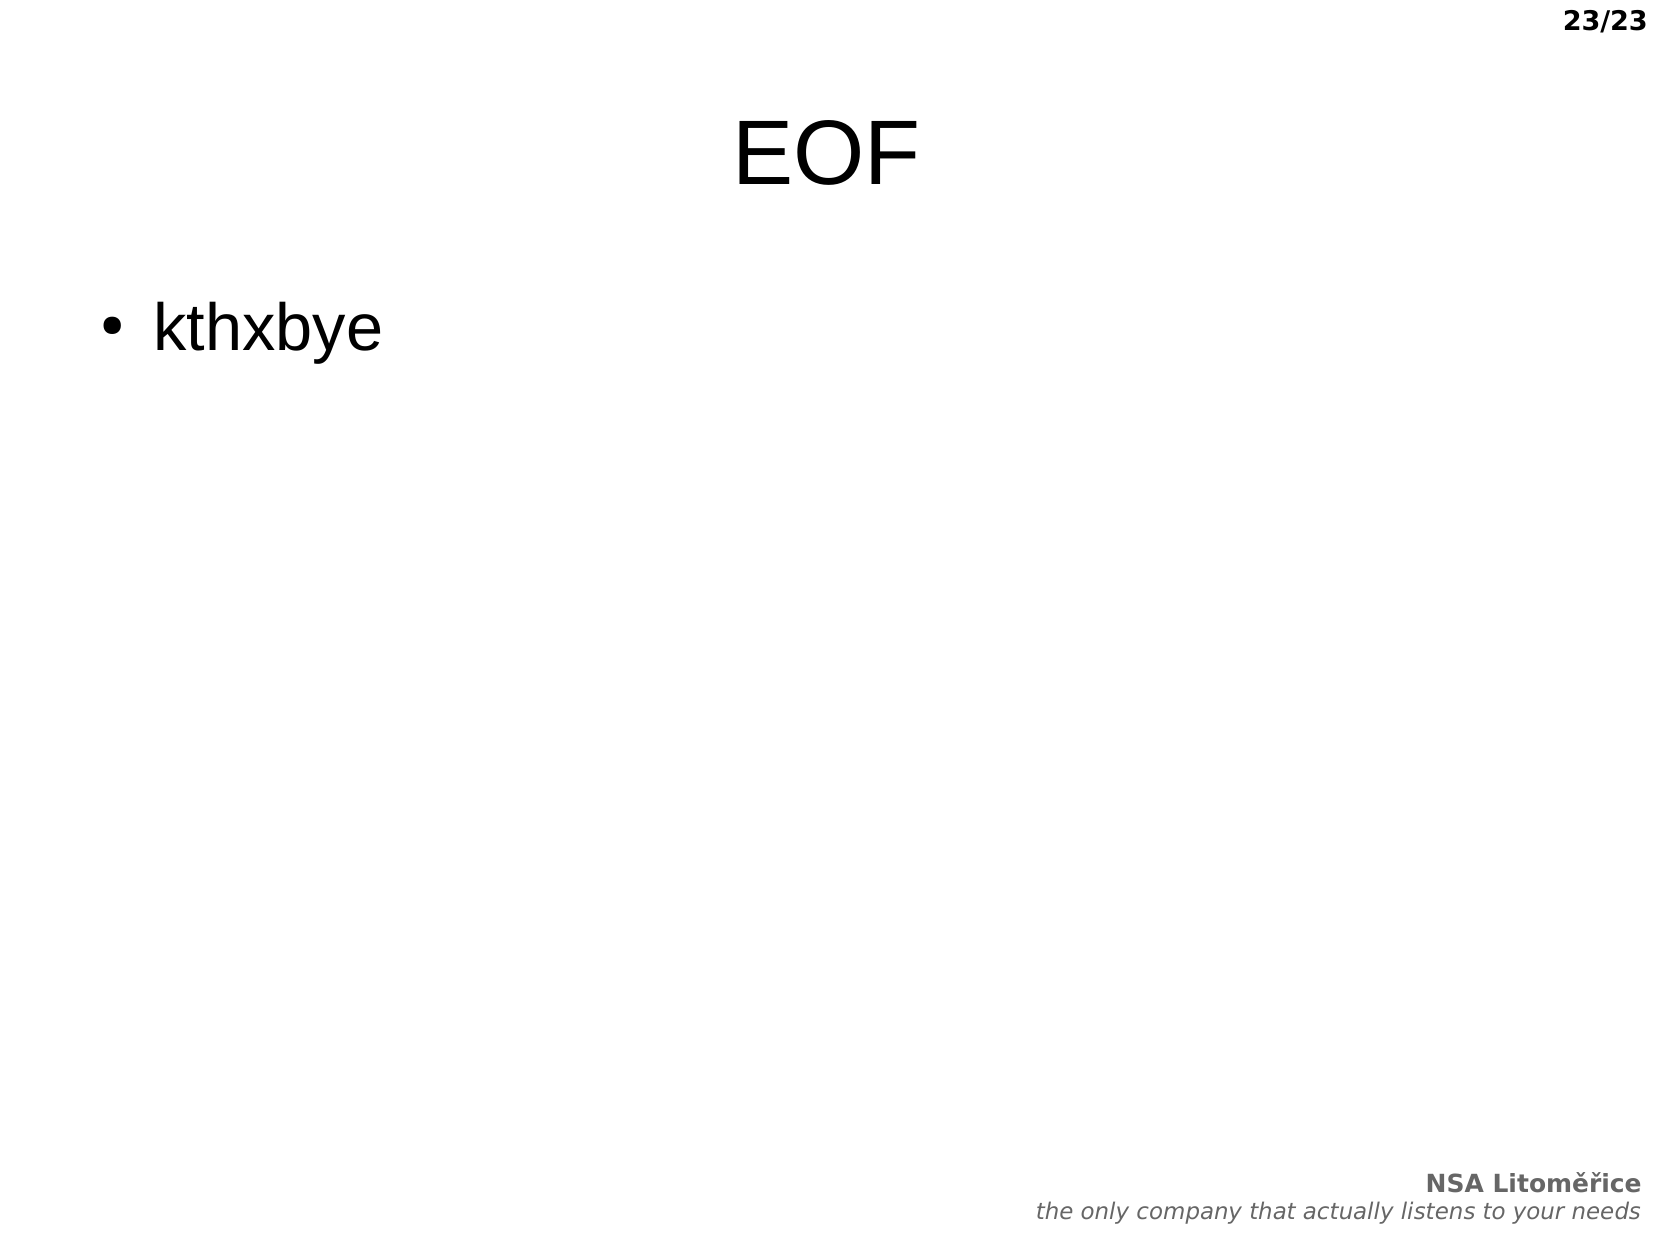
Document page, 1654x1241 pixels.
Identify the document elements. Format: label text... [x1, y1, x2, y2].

list kthxbye [82, 290, 1571, 1010]
title EOF [82, 49, 1571, 257]
